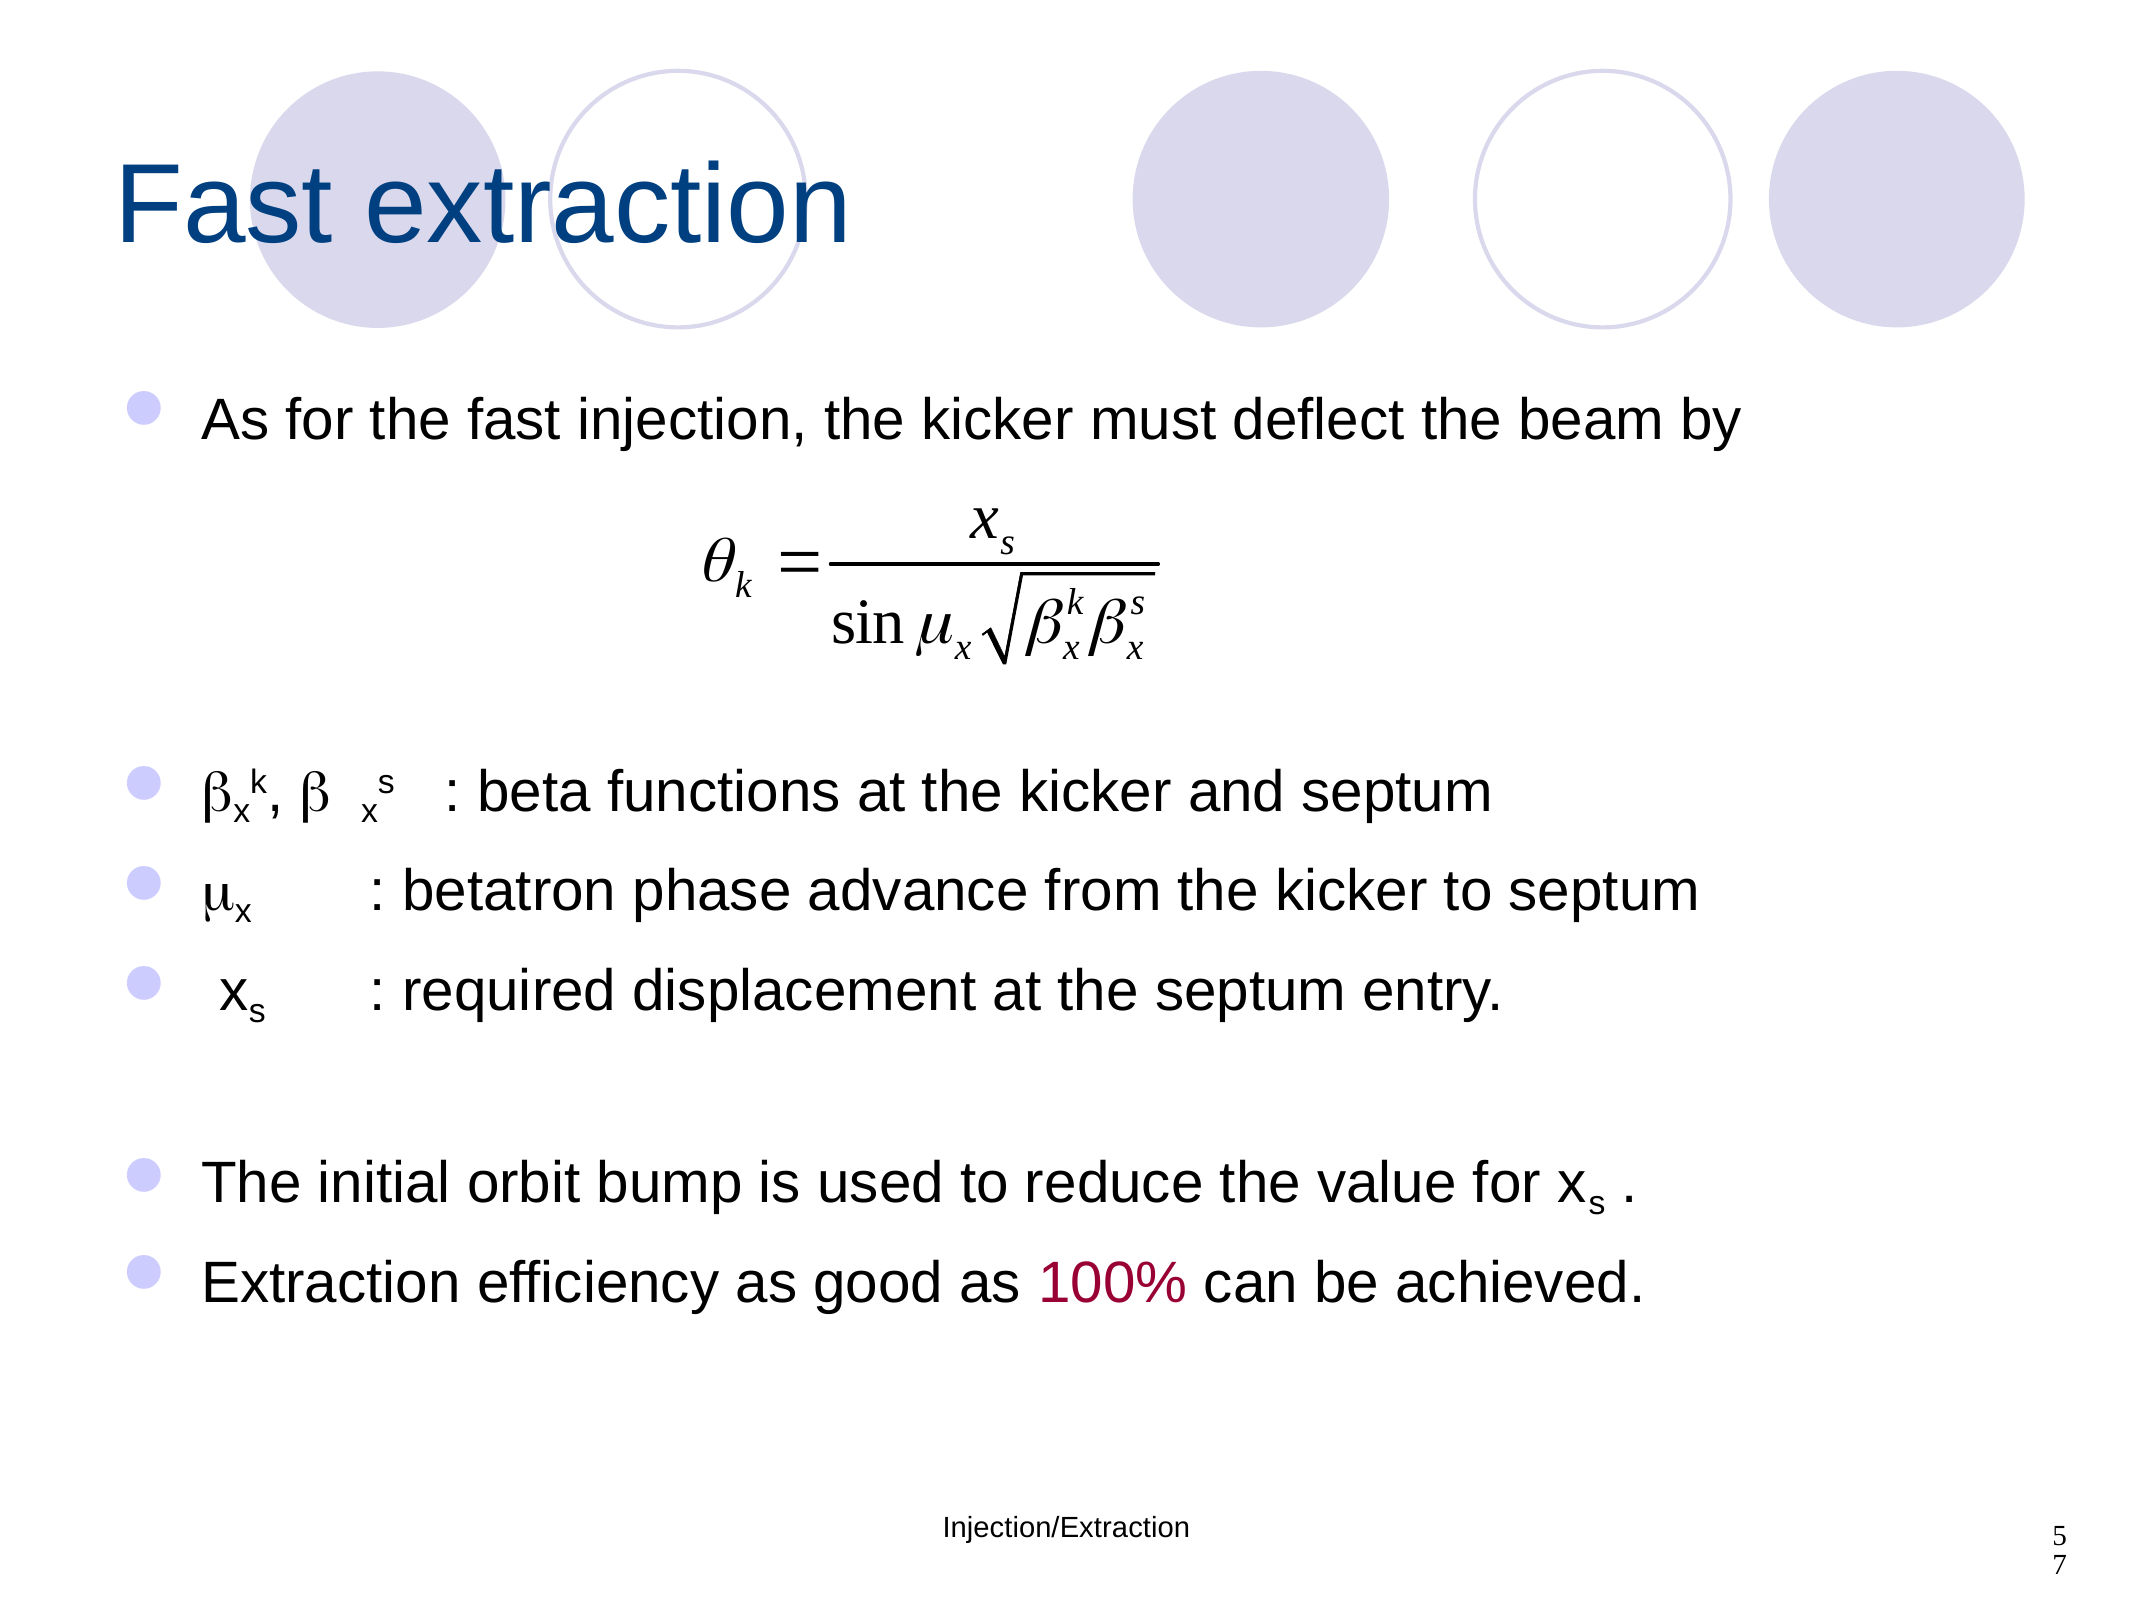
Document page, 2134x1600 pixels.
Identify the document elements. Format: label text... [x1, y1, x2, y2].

list As for the fast injection, the kicker must deflect the beam by xk, xs : beta functions at the kicker and septum x : betatron phase advance from the kicker to septum xs : required displacement at the septum entry. The initial orbit bump is used to reduce the value for xs . Extraction efficiency as good as 100% can be achieved. [106, 372, 2028, 1600]
picture [693, 478, 1173, 679]
title Fast extraction [106, 21, 2028, 372]
